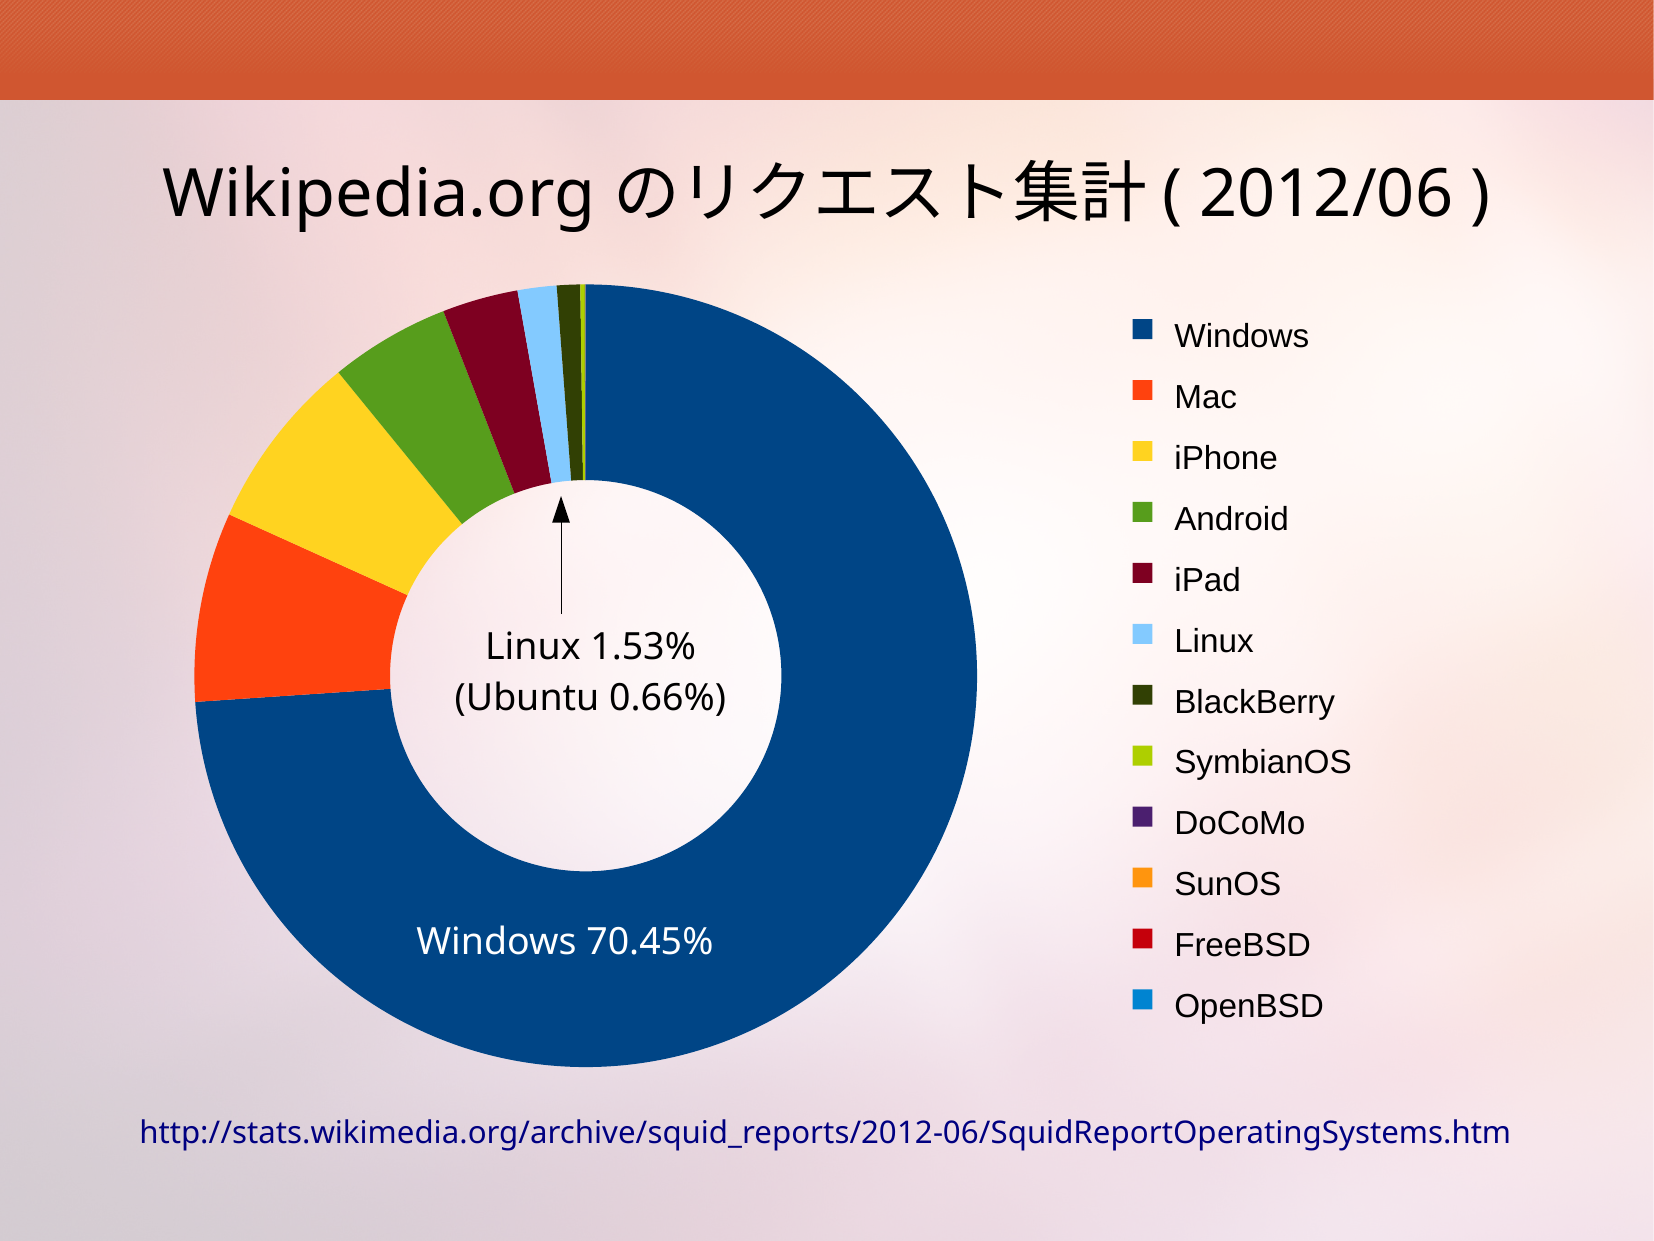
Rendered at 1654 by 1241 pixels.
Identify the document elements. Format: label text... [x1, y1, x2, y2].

text_box Android [1159, 492, 1305, 545]
text_box [1132, 623, 1153, 644]
text_box FreeBSD [1159, 919, 1327, 972]
text_box Windows 70.45% [401, 907, 756, 963]
text_box iPhone [1159, 431, 1294, 484]
text_box [1132, 989, 1153, 1010]
text_box Mac [1159, 370, 1253, 423]
text_box [1132, 501, 1153, 522]
text_box [1132, 562, 1153, 583]
text_box [1132, 867, 1153, 888]
text_box BlackBerry [1159, 675, 1351, 728]
text_box OpenBSD [1159, 980, 1340, 1033]
text_box [1132, 380, 1153, 400]
text_box [1132, 441, 1153, 461]
text_box [1132, 684, 1153, 705]
title Wikipedia.org のリクエスト集計 ( 2012/06 ) [82, 118, 1571, 257]
text_box SunOS [1159, 858, 1297, 911]
text_box SymbianOS [1159, 736, 1368, 789]
text_box [194, 284, 978, 1068]
list http://stats.wikimedia.org/archive/squid_reports/2012-06/SquidReportOperatingSystems.htm [68, 1110, 1524, 1198]
text_box [1132, 745, 1153, 766]
text_box Windows [1159, 309, 1325, 362]
text_box [1132, 319, 1153, 340]
text_box [1132, 806, 1153, 827]
text_box DoCoMo [1159, 797, 1321, 850]
picture [0, 0, 1654, 1241]
text_box Linux [1159, 614, 1270, 667]
text_box [1132, 928, 1153, 949]
text_box Linux 1.53% (Ubuntu 0.66%) [425, 612, 756, 745]
text_box iPad [1159, 553, 1257, 606]
